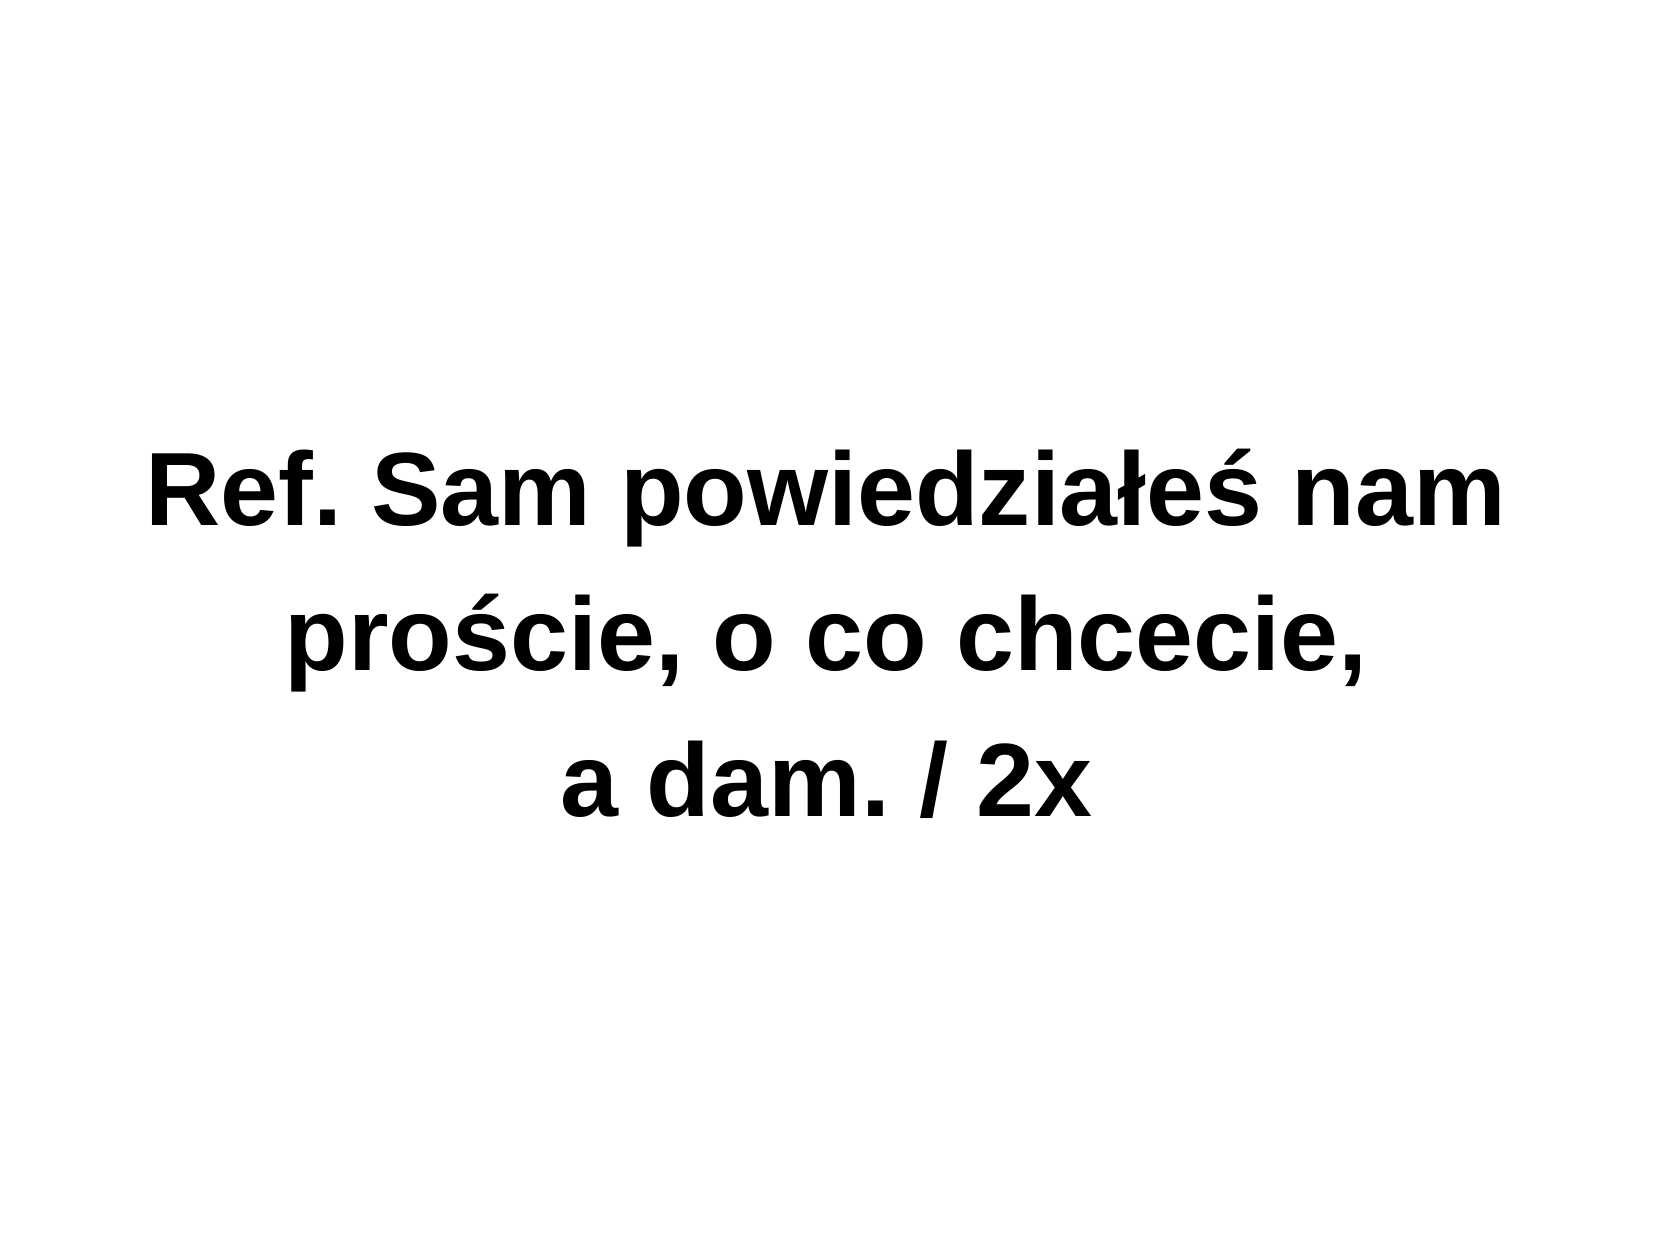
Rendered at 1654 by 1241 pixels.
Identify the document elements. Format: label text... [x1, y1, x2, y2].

subtitle Ref. Sam powiedziałeś nam proście, o co chcecie, a dam. / 2x [0, 0, 1654, 1241]
